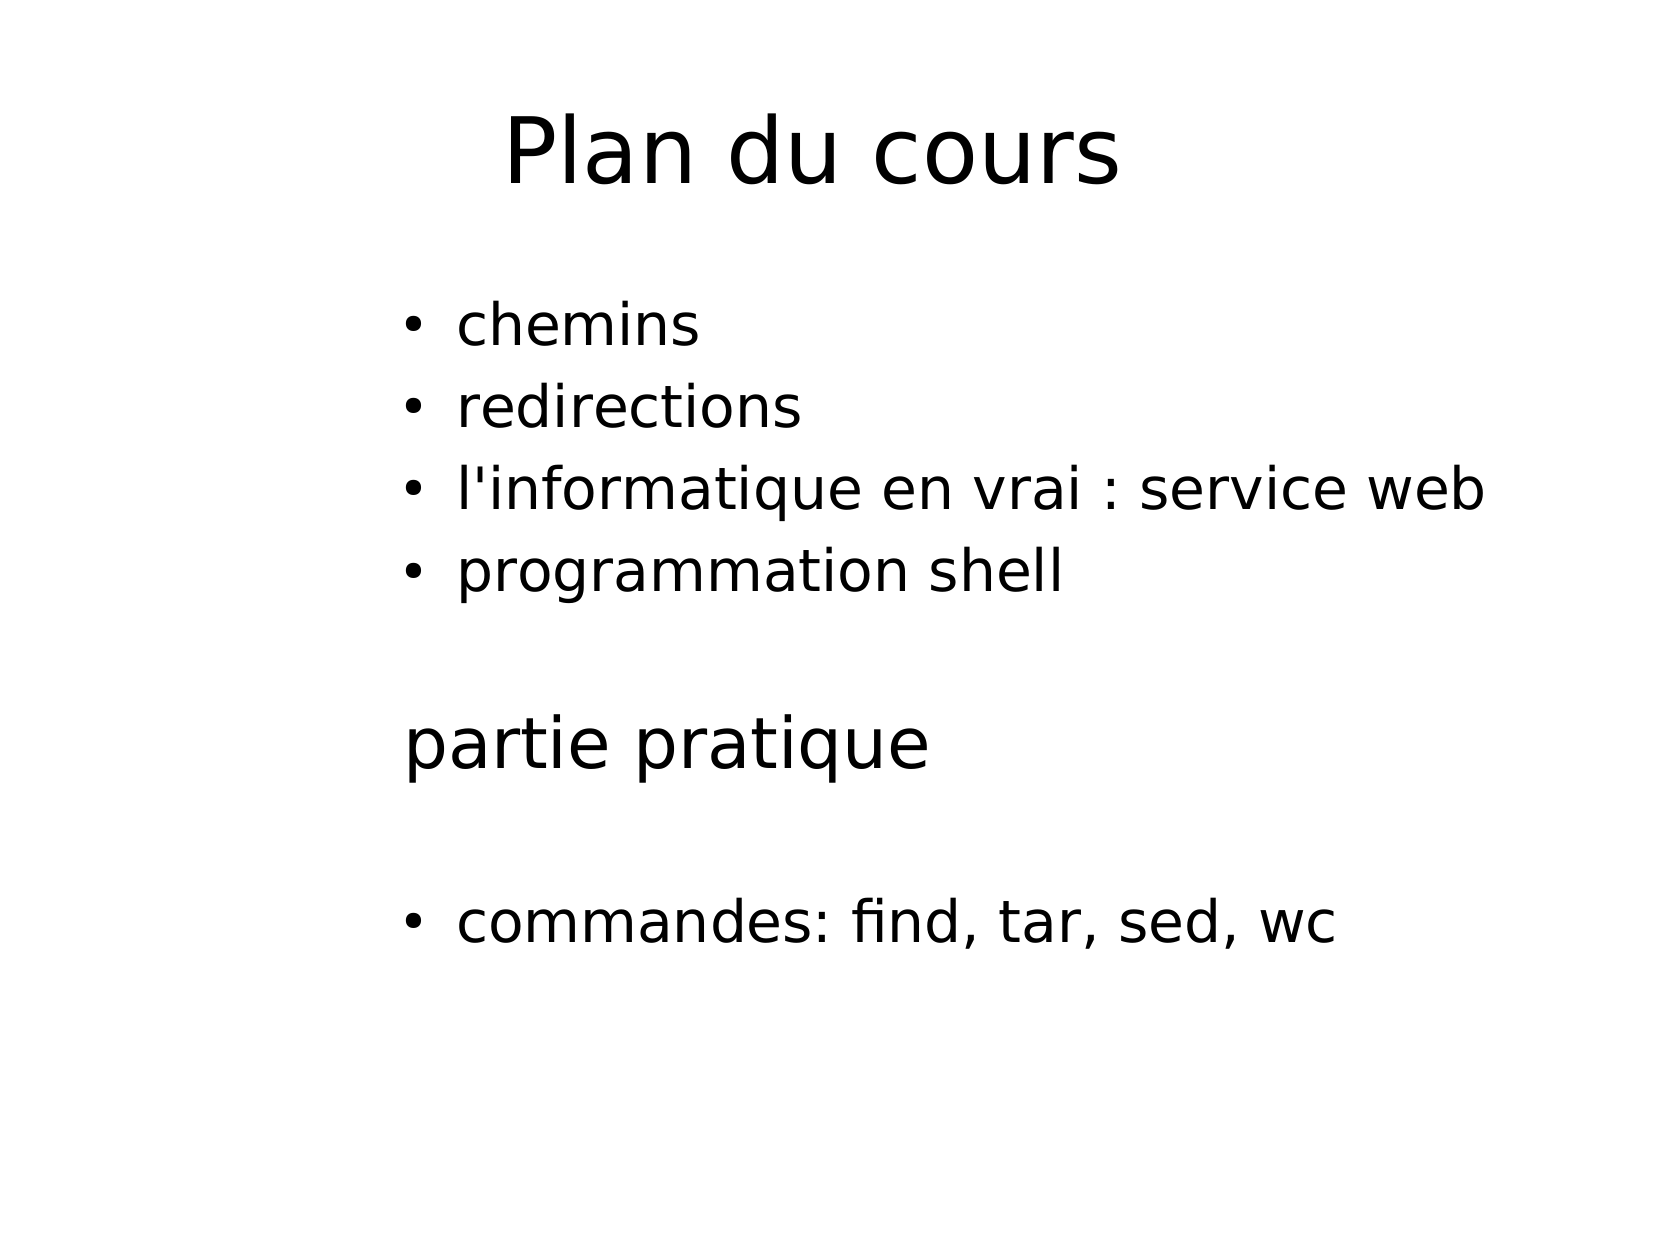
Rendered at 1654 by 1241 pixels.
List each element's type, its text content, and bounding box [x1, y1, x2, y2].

list chemins redirections l'informatique en vrai : service web programmation shell partie pratique commandes: find, tar, sed, wc [370, 283, 1570, 1135]
title Plan du cours [121, 87, 1504, 213]
